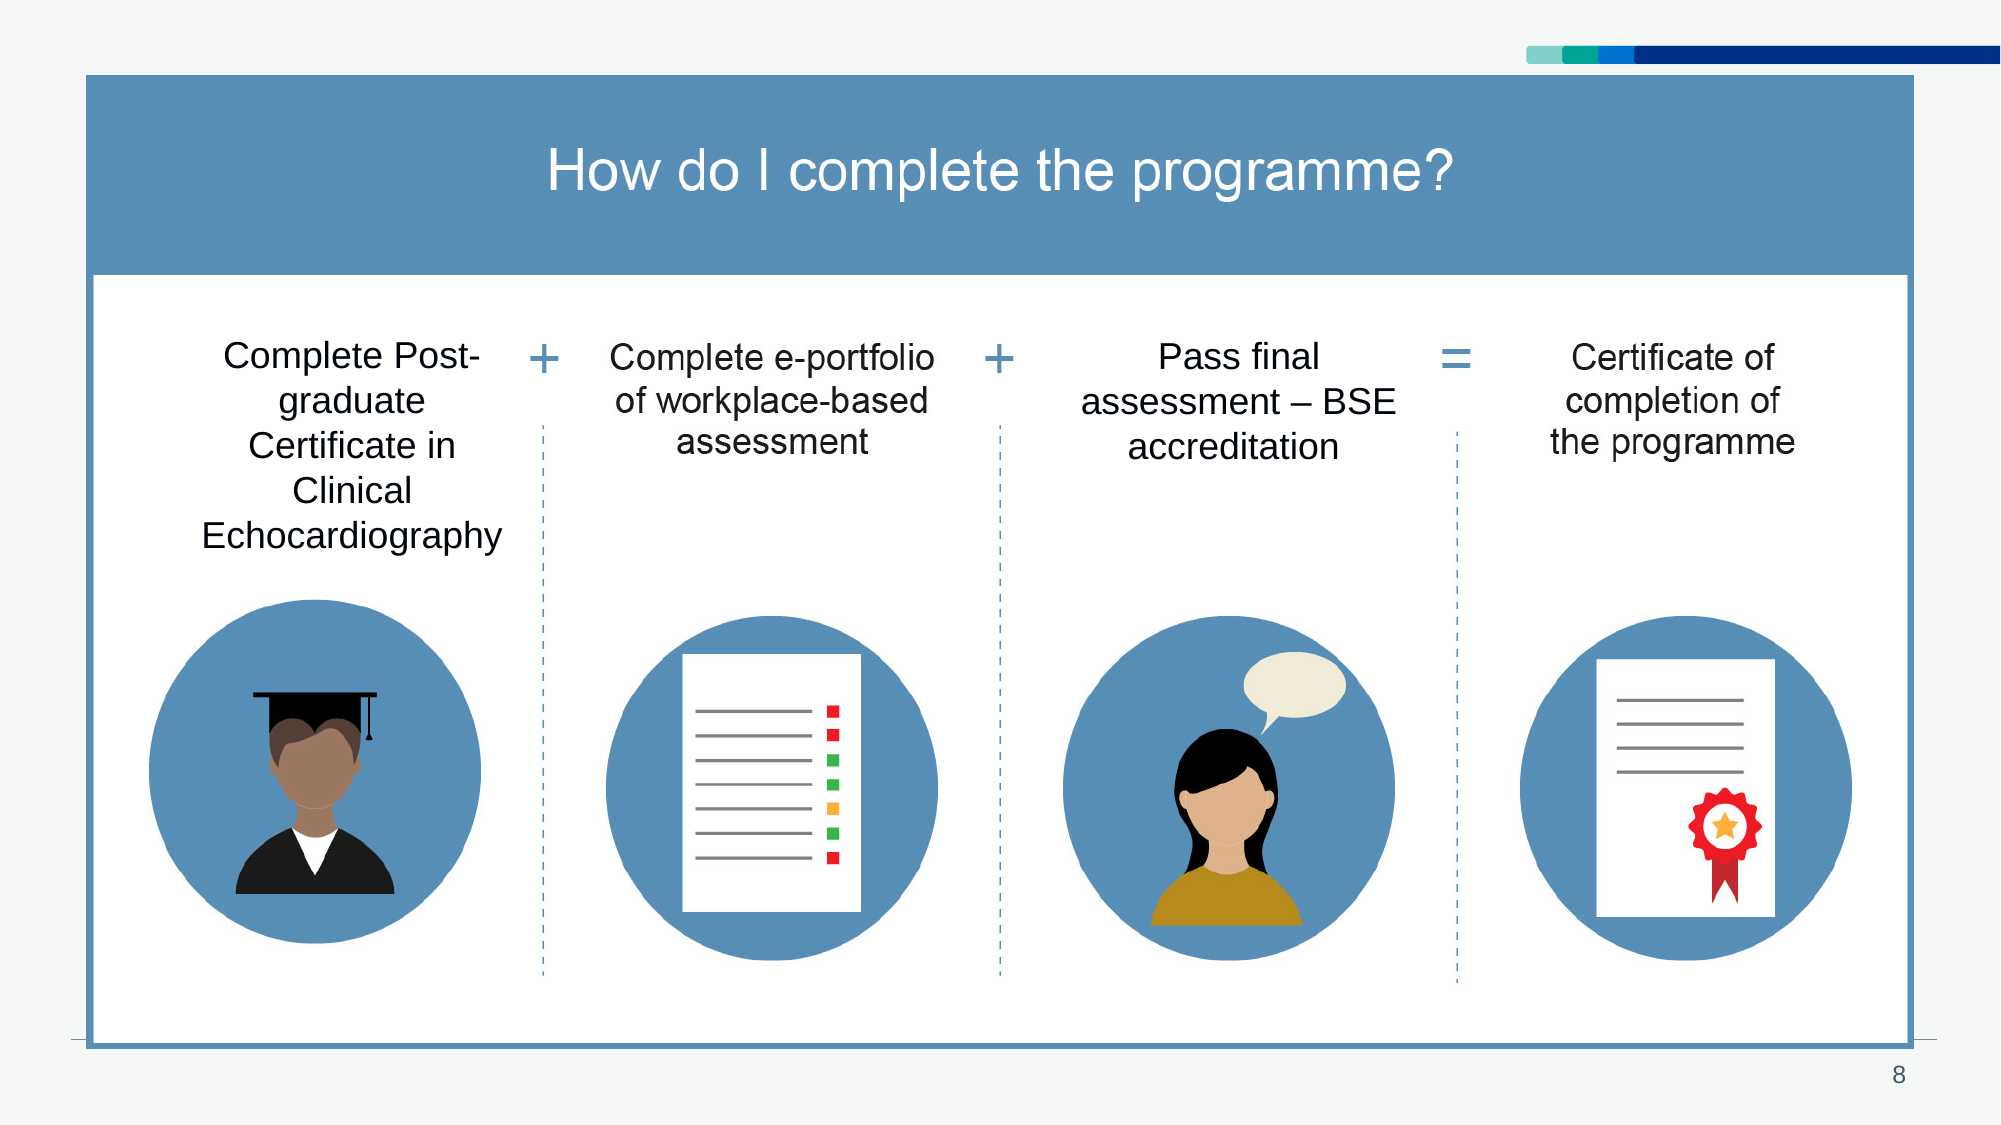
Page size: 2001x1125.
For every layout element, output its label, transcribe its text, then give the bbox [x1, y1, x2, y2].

text_box Pass final assessment – BSE accreditation [1064, 325, 1414, 477]
picture [86, 76, 1914, 1049]
text_box Complete Post-graduate Certificate in Clinical Echocardiography [177, 323, 527, 566]
